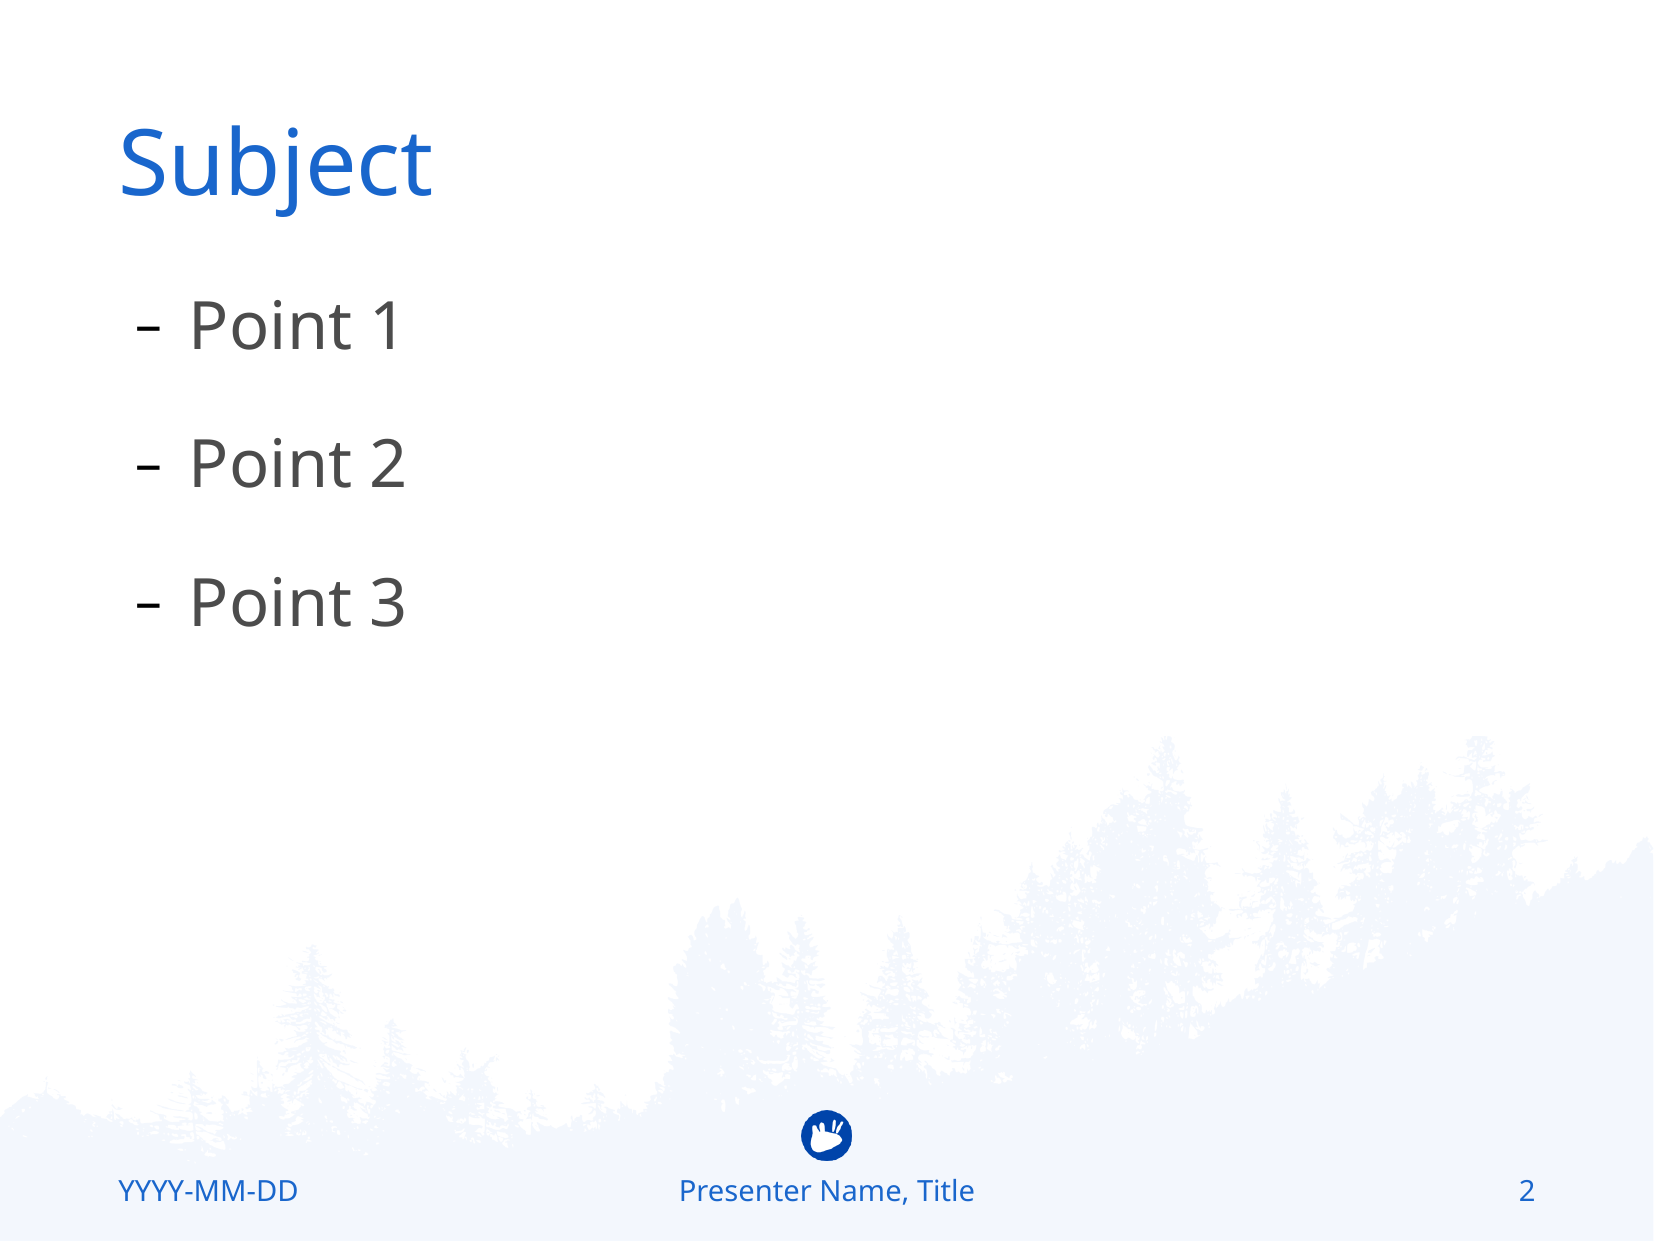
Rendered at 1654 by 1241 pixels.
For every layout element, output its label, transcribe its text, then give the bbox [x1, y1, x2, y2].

picture [0, 736, 1654, 1241]
list Point 1 Point 2 Point 3 [118, 259, 1536, 980]
title Subject [118, 88, 1536, 231]
